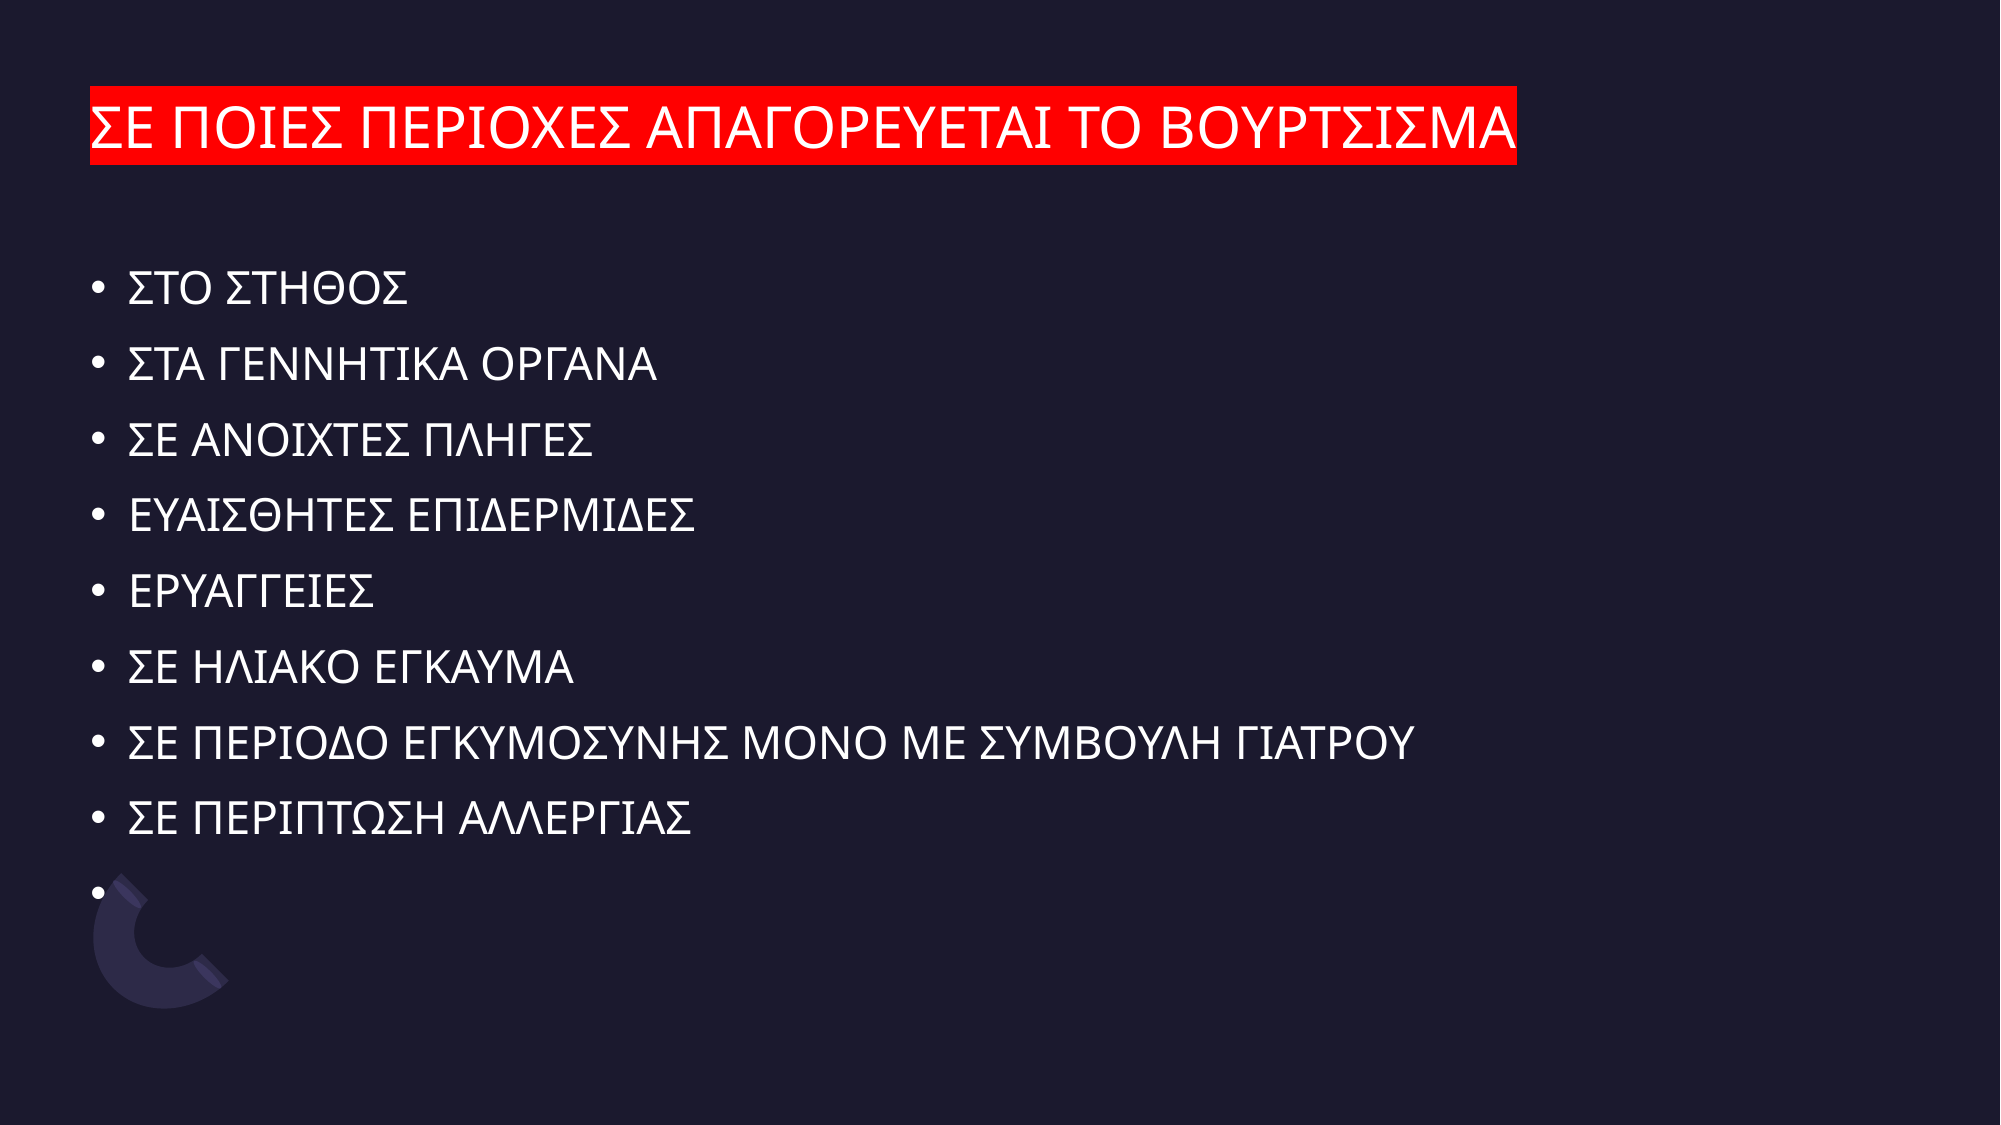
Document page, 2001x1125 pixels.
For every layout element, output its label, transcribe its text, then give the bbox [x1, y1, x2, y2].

list ΣΤΟ ΣΤΗΘΟΣ ΣΤΑ ΓΕΝΝΗΤΙΚΑ ΟΡΓΑΝΑ ΣΕ ΑΝΟΙΧΤΕΣ ΠΛΗΓΕΣ ΕΥΑΙΣΘΗΤΕΣ ΕΠΙΔΕΡΜΙΔΕΣ ΕΡΥΑΓΓΕΙΕΣ ΣΕ ΗΛΙΑΚΟ ΕΓΚΑΥΜΑ ΣΕ ΠΕΡΙΟΔΟ ΕΓΚΥΜΟΣΥΝΗΣ ΜΟΝΟ ΜΕ ΣΥΜΒΟΥΛΗ ΓΙΑΤΡΟΥ ΣΕ ΠΕΡΙΠΤΩΣΗ ΑΛΛΕΡΓΙΑΣ [90, 258, 1910, 1000]
title ΣΕ ΠΟΙΕΣ ΠΕΡΙΟΧΕΣ ΑΠΑΓΟΡΕΥΕΤΑΙ ΤΟ ΒΟΥΡΤΣΙΣΜΑ [90, 90, 1548, 225]
